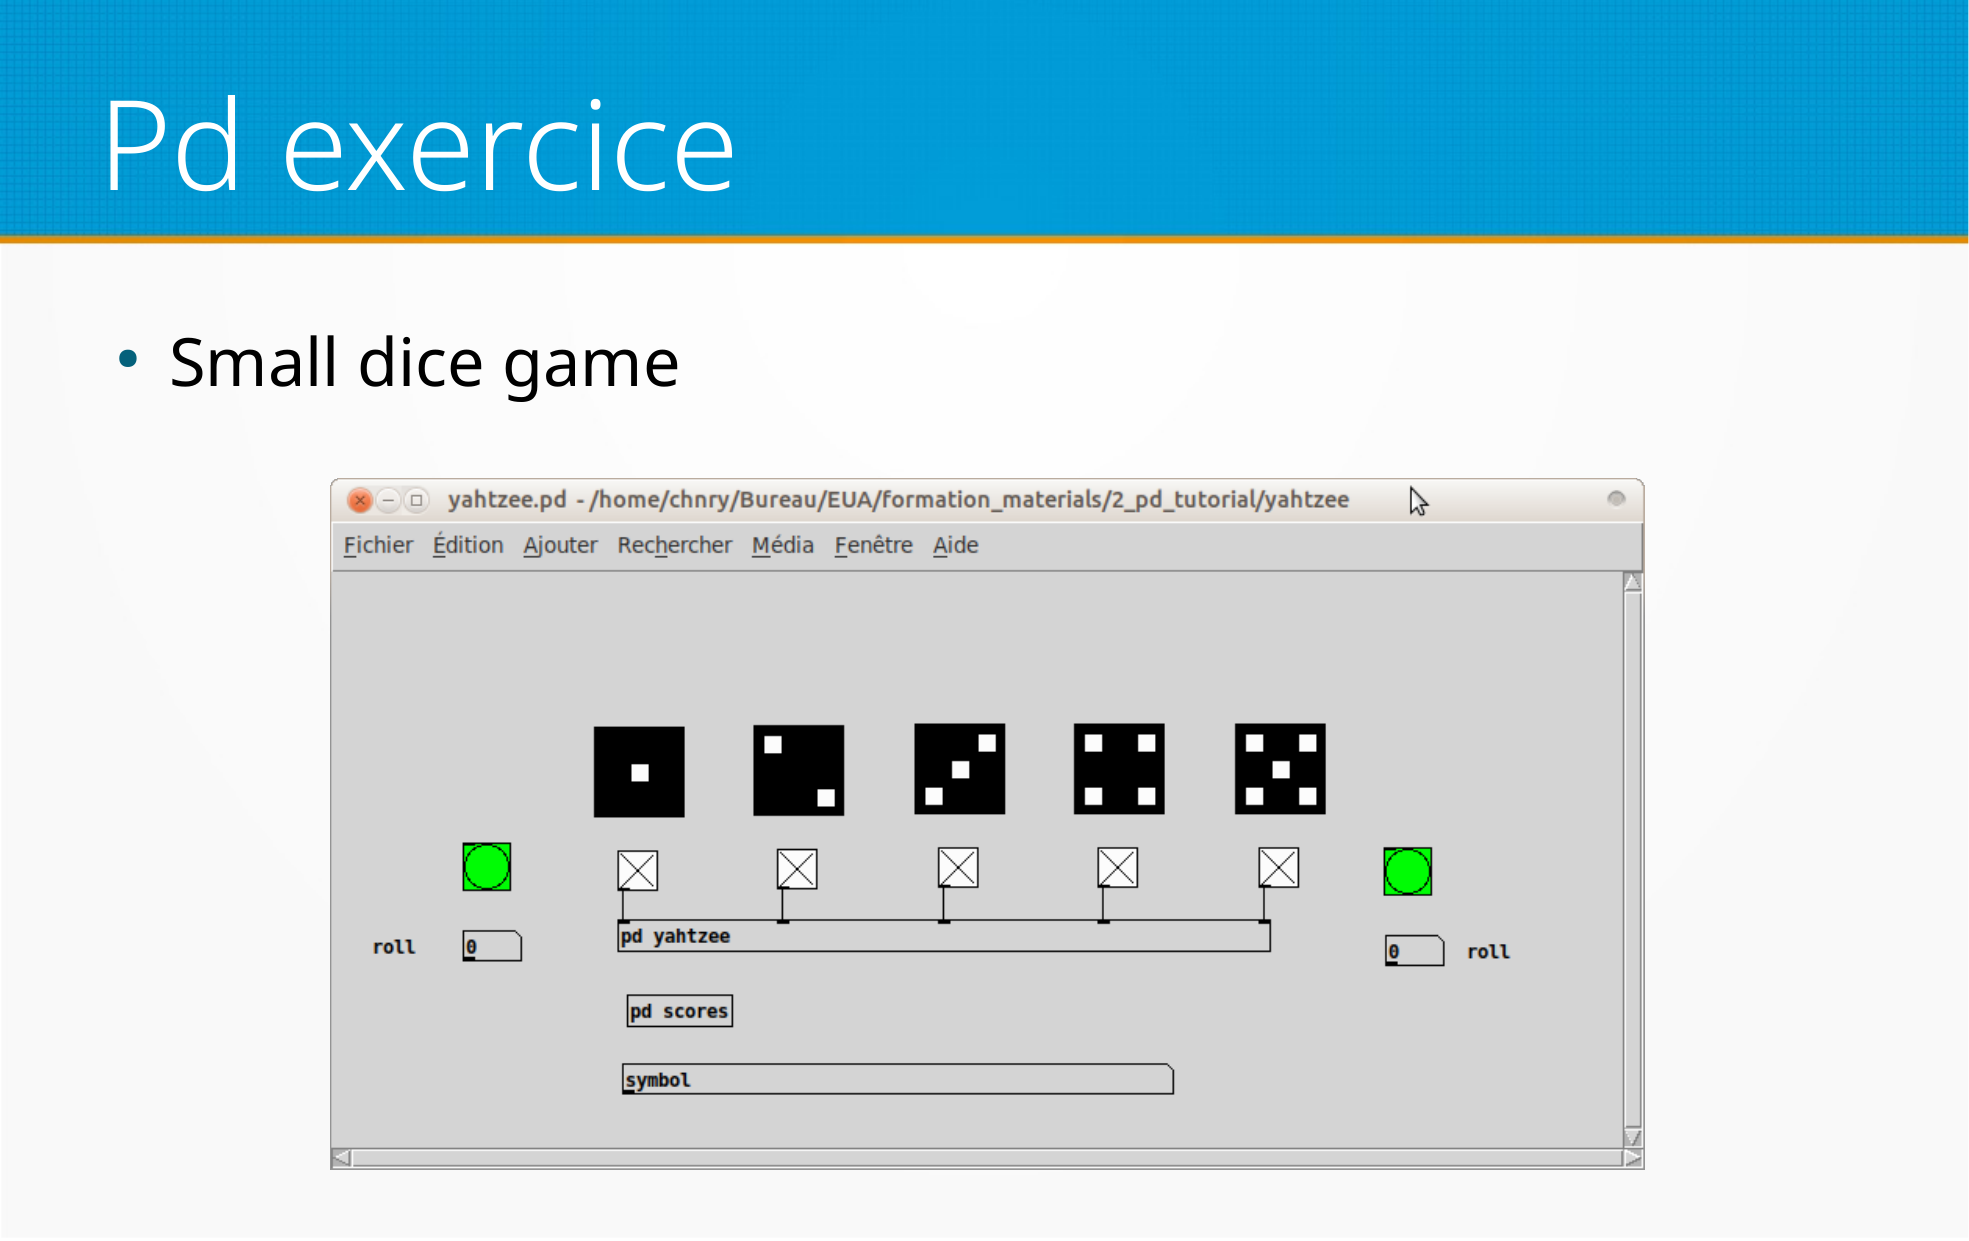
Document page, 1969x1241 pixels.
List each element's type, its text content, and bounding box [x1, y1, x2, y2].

list Small dice game [98, 315, 1861, 1081]
title Pd exercice [98, 19, 1870, 227]
picture [0, 233, 1969, 1241]
